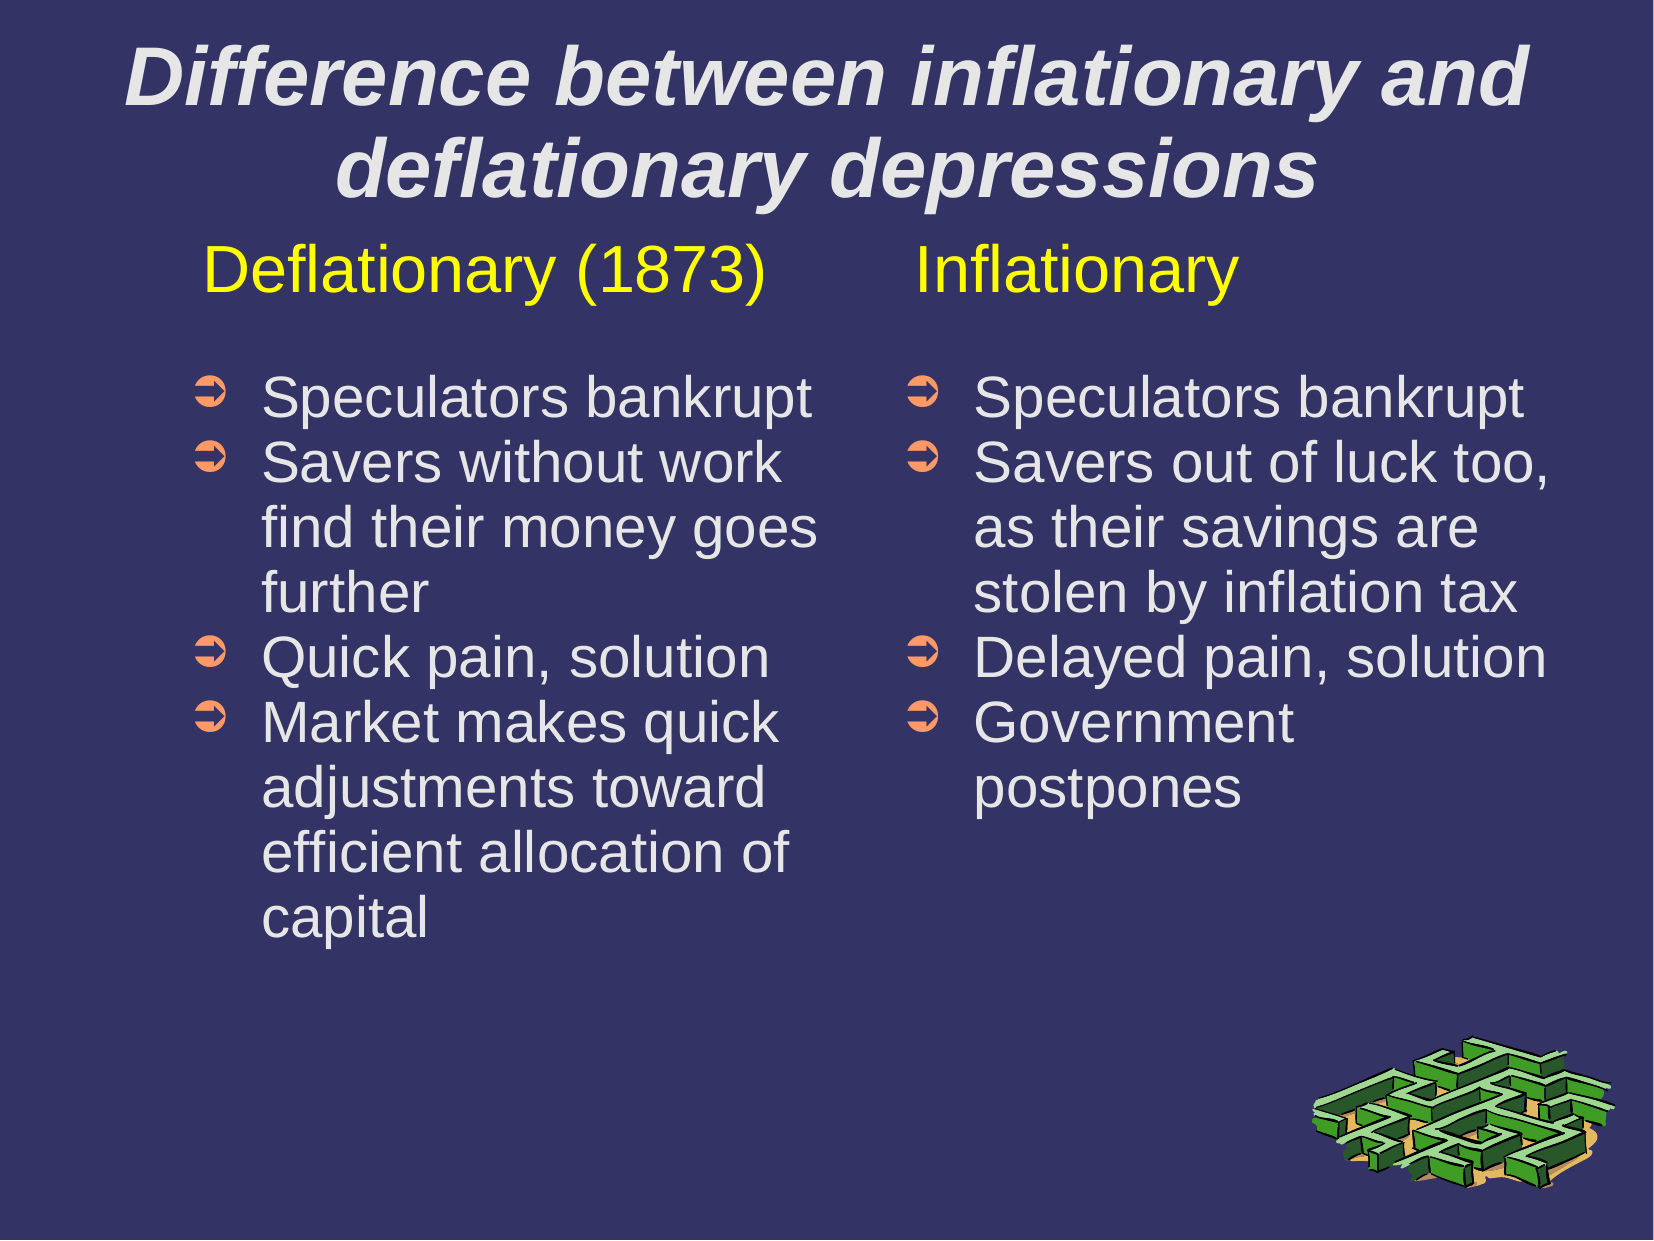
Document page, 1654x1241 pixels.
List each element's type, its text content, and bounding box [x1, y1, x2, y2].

title Difference between inflationary and deflationary depressions [121, 19, 1534, 227]
text_box Inflationary [900, 225, 1538, 315]
list Speculators bankrupt Savers out of luck too, as their savings are stolen by inflation tax Delayed pain, solution Government postpones [891, 364, 1570, 1132]
text_box Deflationary (1873) [187, 225, 826, 315]
list Speculators bankrupt Savers without work find their money goes further Quick pain, solution Market makes quick adjustments toward efficient allocation of capital [178, 364, 858, 1147]
